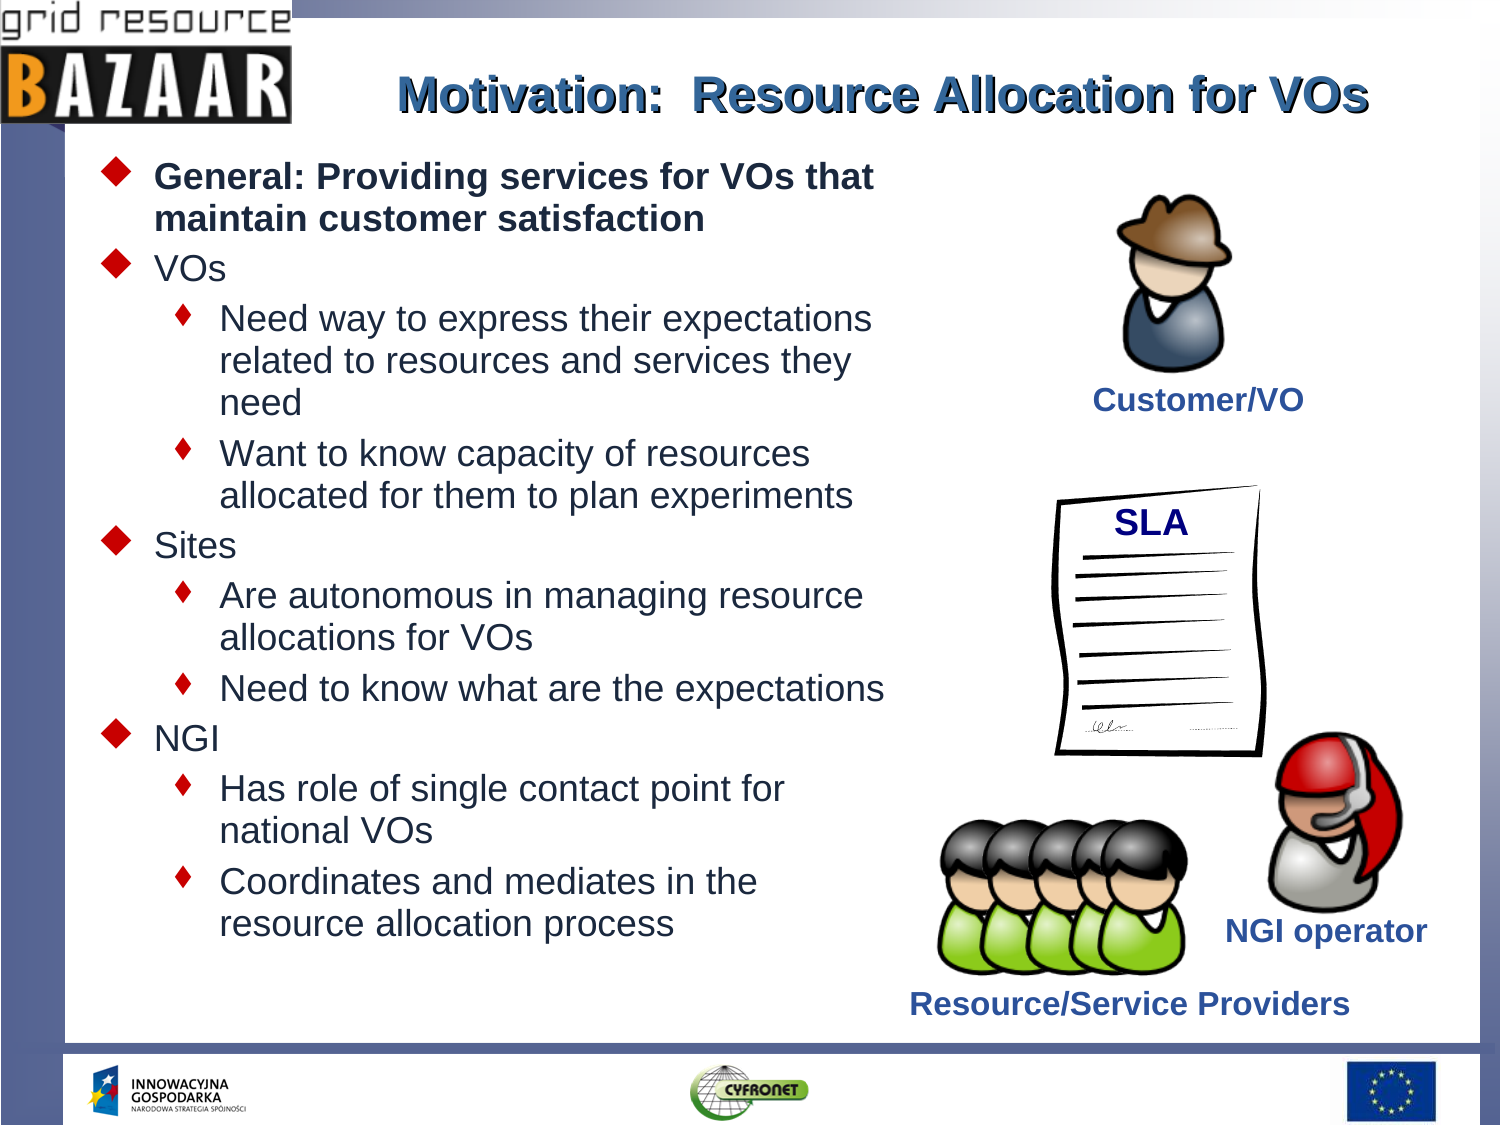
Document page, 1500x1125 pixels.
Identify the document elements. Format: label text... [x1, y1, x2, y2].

picture [0, 0, 1500, 1125]
text_box NGI operator [1224, 915, 1447, 965]
text_box SLA [1099, 493, 1229, 551]
list General: Providing services for VOs that maintain customer satisfaction VOs Need way to express their expectations related to resources and services they need Want to know capacity of resources allocated for them to plan experiments Sites Are autonomous in managing resource allocations for VOs Need to know what are the expectations NGI Has role of single contact point for national VOs Coordinates and mediates in the resource allocation process [82, 147, 910, 1033]
text_box Resource/Service Providers [909, 987, 1382, 1064]
title Motivation: Resource Allocation for VOs [354, 43, 1412, 145]
text_box Customer/VO [1092, 383, 1359, 459]
